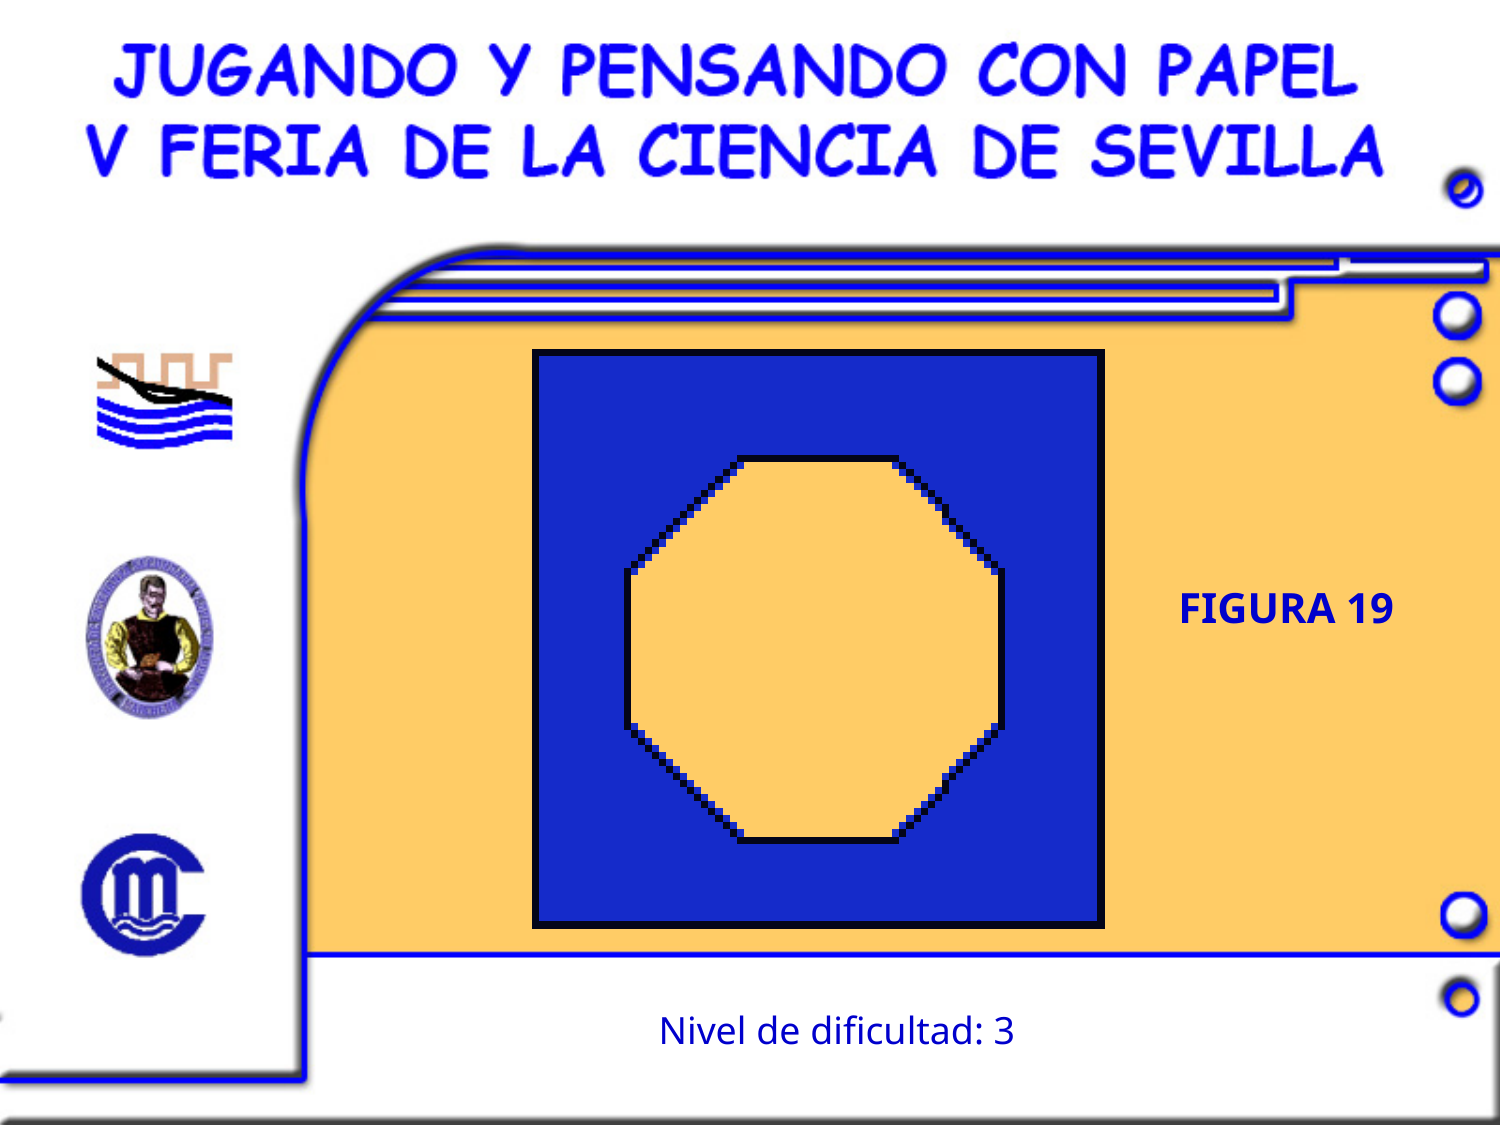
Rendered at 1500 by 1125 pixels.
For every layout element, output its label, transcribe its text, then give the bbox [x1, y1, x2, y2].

picture [0, 0, 1500, 1125]
text_box FIGURA 19 [1163, 574, 1412, 640]
text_box Nivel de dificultad: 3 [643, 999, 1034, 1060]
